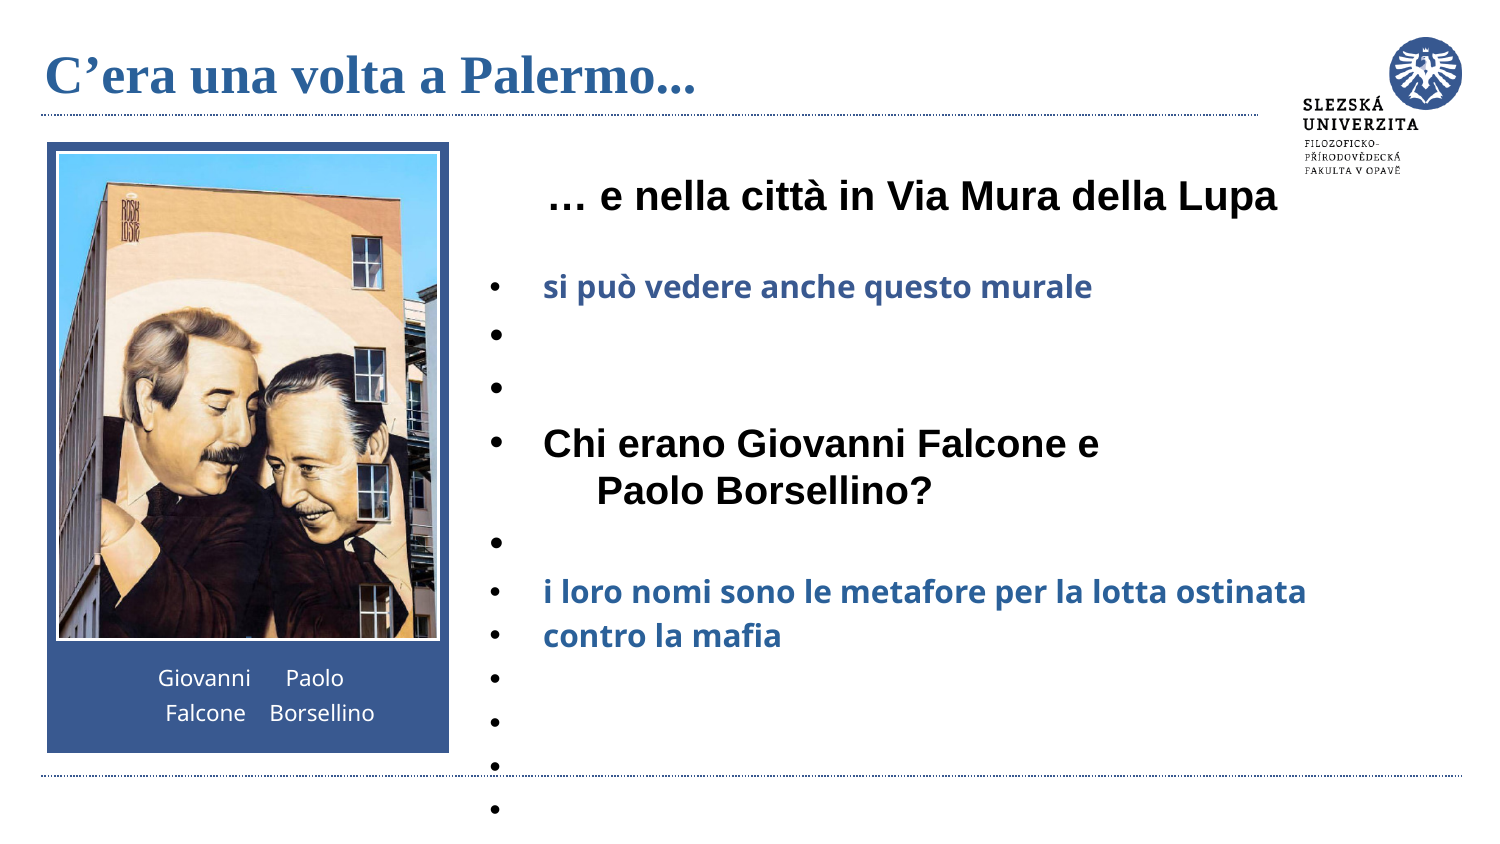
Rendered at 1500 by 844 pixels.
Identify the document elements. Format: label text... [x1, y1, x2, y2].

text_box … e nella città in Via Mura della Lupa [531, 165, 1406, 249]
list si può vedere anche questo murale Chi erano Giovanni Falcone e Paolo Borsellino? i loro nomi sono le metafore per la lotta ostinata contro la mafia [474, 259, 1489, 662]
picture [59, 153, 438, 638]
list Giovanni Paolo Falcone Borsellino [76, 649, 426, 733]
title Cʼera una volta a Palermo... [29, 32, 1123, 116]
text_box [47, 142, 449, 753]
